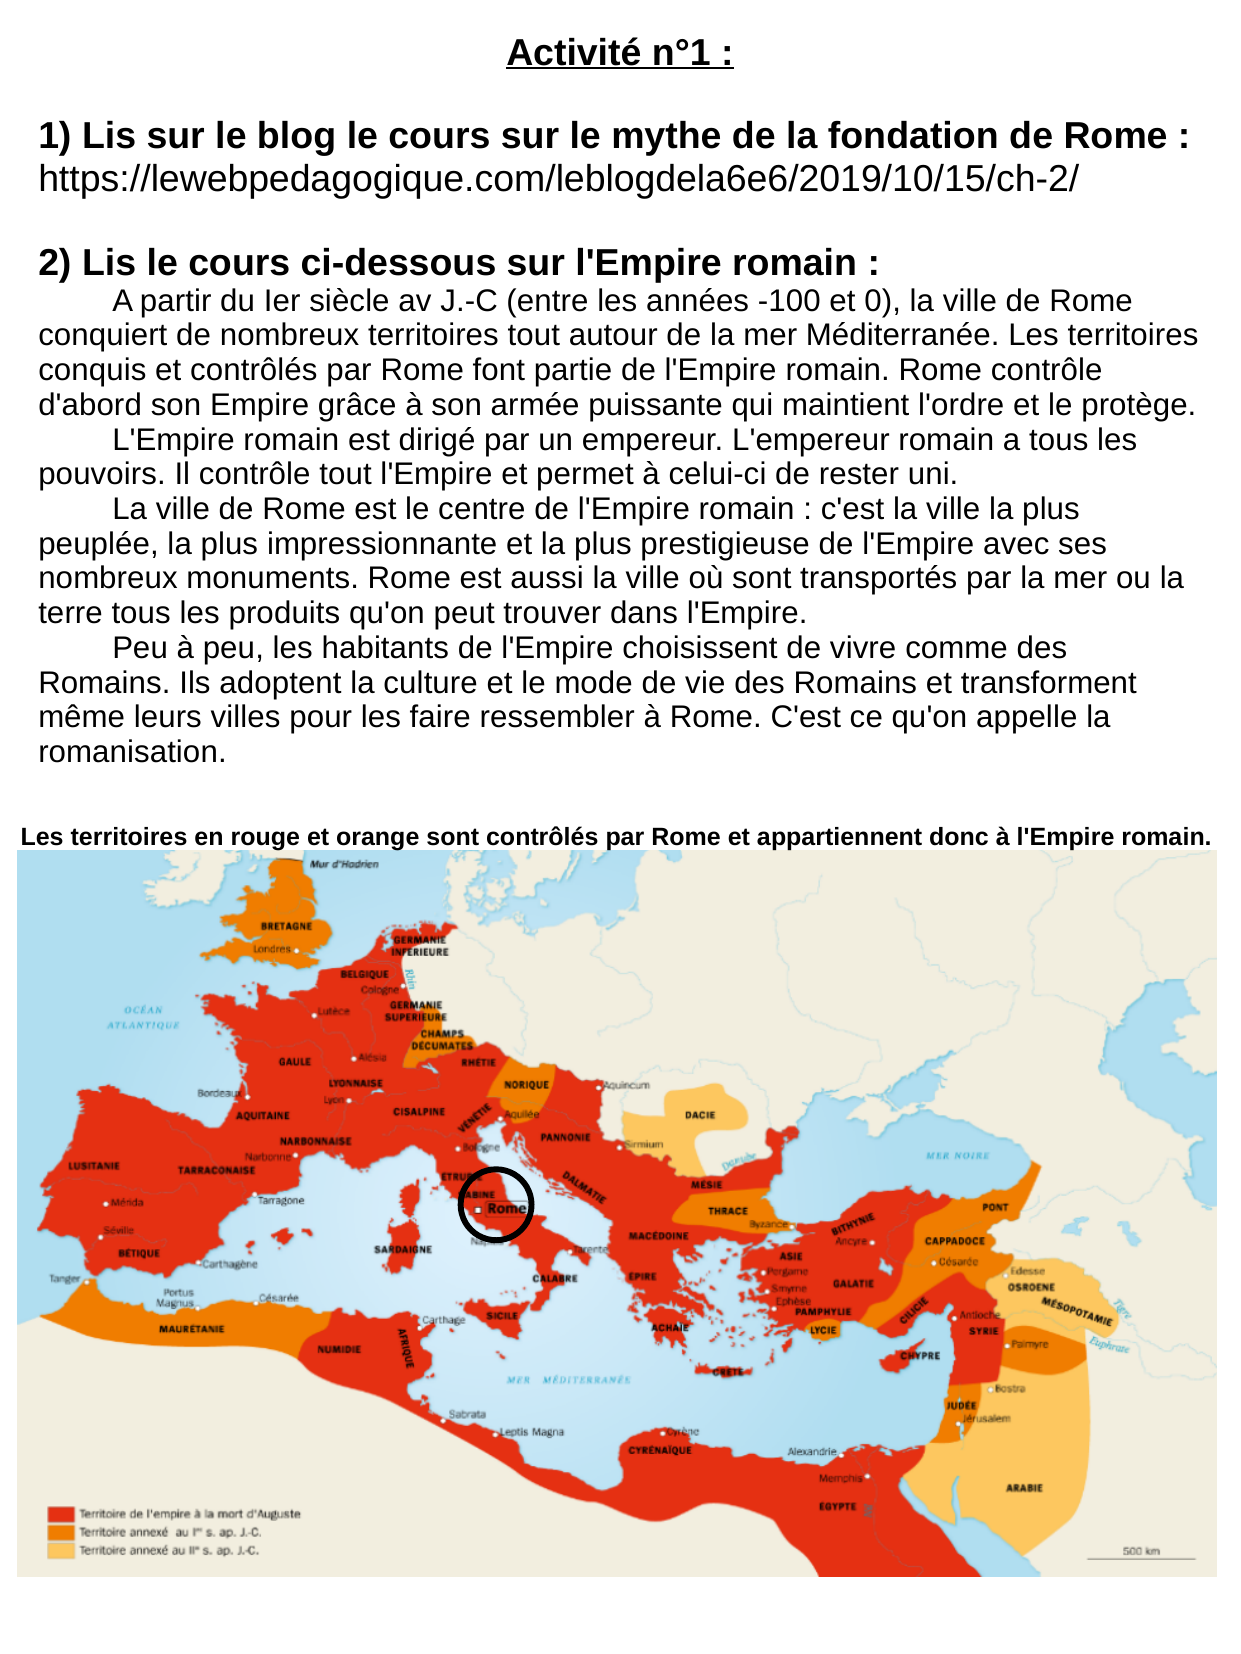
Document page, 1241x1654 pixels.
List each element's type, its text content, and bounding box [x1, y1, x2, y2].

picture [17, 896, 1217, 1577]
text_box Les territoires en rouge et orange sont contrôlés par Rome et appartiennent donc à l'Empire romain. [5, 814, 1241, 896]
text_box Activité n°1 : 1) Lis sur le blog le cours sur le mythe de la fondation de Rome : https://lewebpedagogique.com/leblogdela6e6/2019/10/15/ch-2/ 2) Lis le cours ci-dessous sur l'Empire romain : A partir du Ier siècle av J.-C (entre les années -100 et 0), la ville de Rome conquiert de nombreux territoires tout autour de la mer Méditerranée. Les territoires conquis et contrôlés par Rome font partie de l'Empire romain. Rome contrôle d'abord son Empire grâce à son armée puissante qui maintient l'ordre et le protège. L'Empire romain est dirigé par un empereur. L'empereur romain a tous les pouvoirs. Il contrôle tout l'Empire et permet à celui-ci de rester uni. La ville de Rome est le centre de l'Empire romain : c'est la ville la plus peuplée, la plus impressionnante et la plus prestigieuse de l'Empire avec ses nombreux monuments. Rome est aussi la ville où sont transportés par la mer ou la terre tous les produits qu'on peut trouver dans l'Empire. Peu à peu, les habitants de l'Empire choisissent de vivre comme des Romains. Ils adoptent la culture et le mode de vie des Romains et transforment même leurs villes pour les faire ressembler à Rome. C'est ce qu'on appelle la romanisation. [23, 23, 1217, 814]
